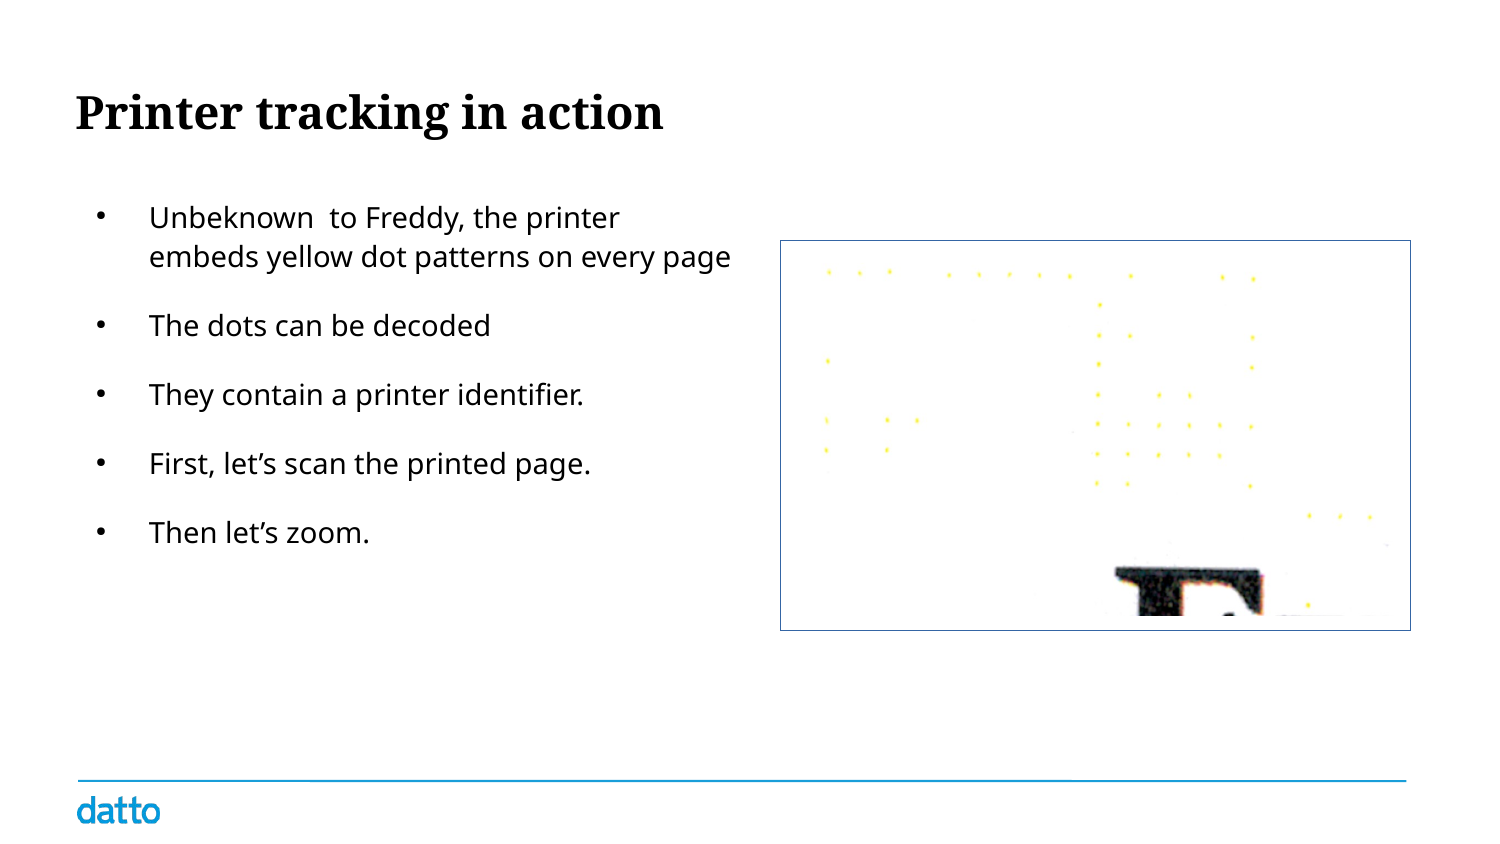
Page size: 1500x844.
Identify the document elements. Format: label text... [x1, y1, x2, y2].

picture [82, 808, 91, 819]
picture [95, 796, 133, 824]
list Unbeknown to Freddy, the printer embeds yellow dot patterns on every page The dots can be decoded They contain a printer identifier. First, let’s scan the printed page. Then let’s zoom. [78, 197, 736, 687]
title Printer tracking in action [75, 51, 1404, 172]
picture [146, 808, 156, 819]
picture [77, 796, 91, 808]
picture [136, 796, 160, 824]
picture [122, 808, 133, 824]
picture [795, 254, 1396, 616]
